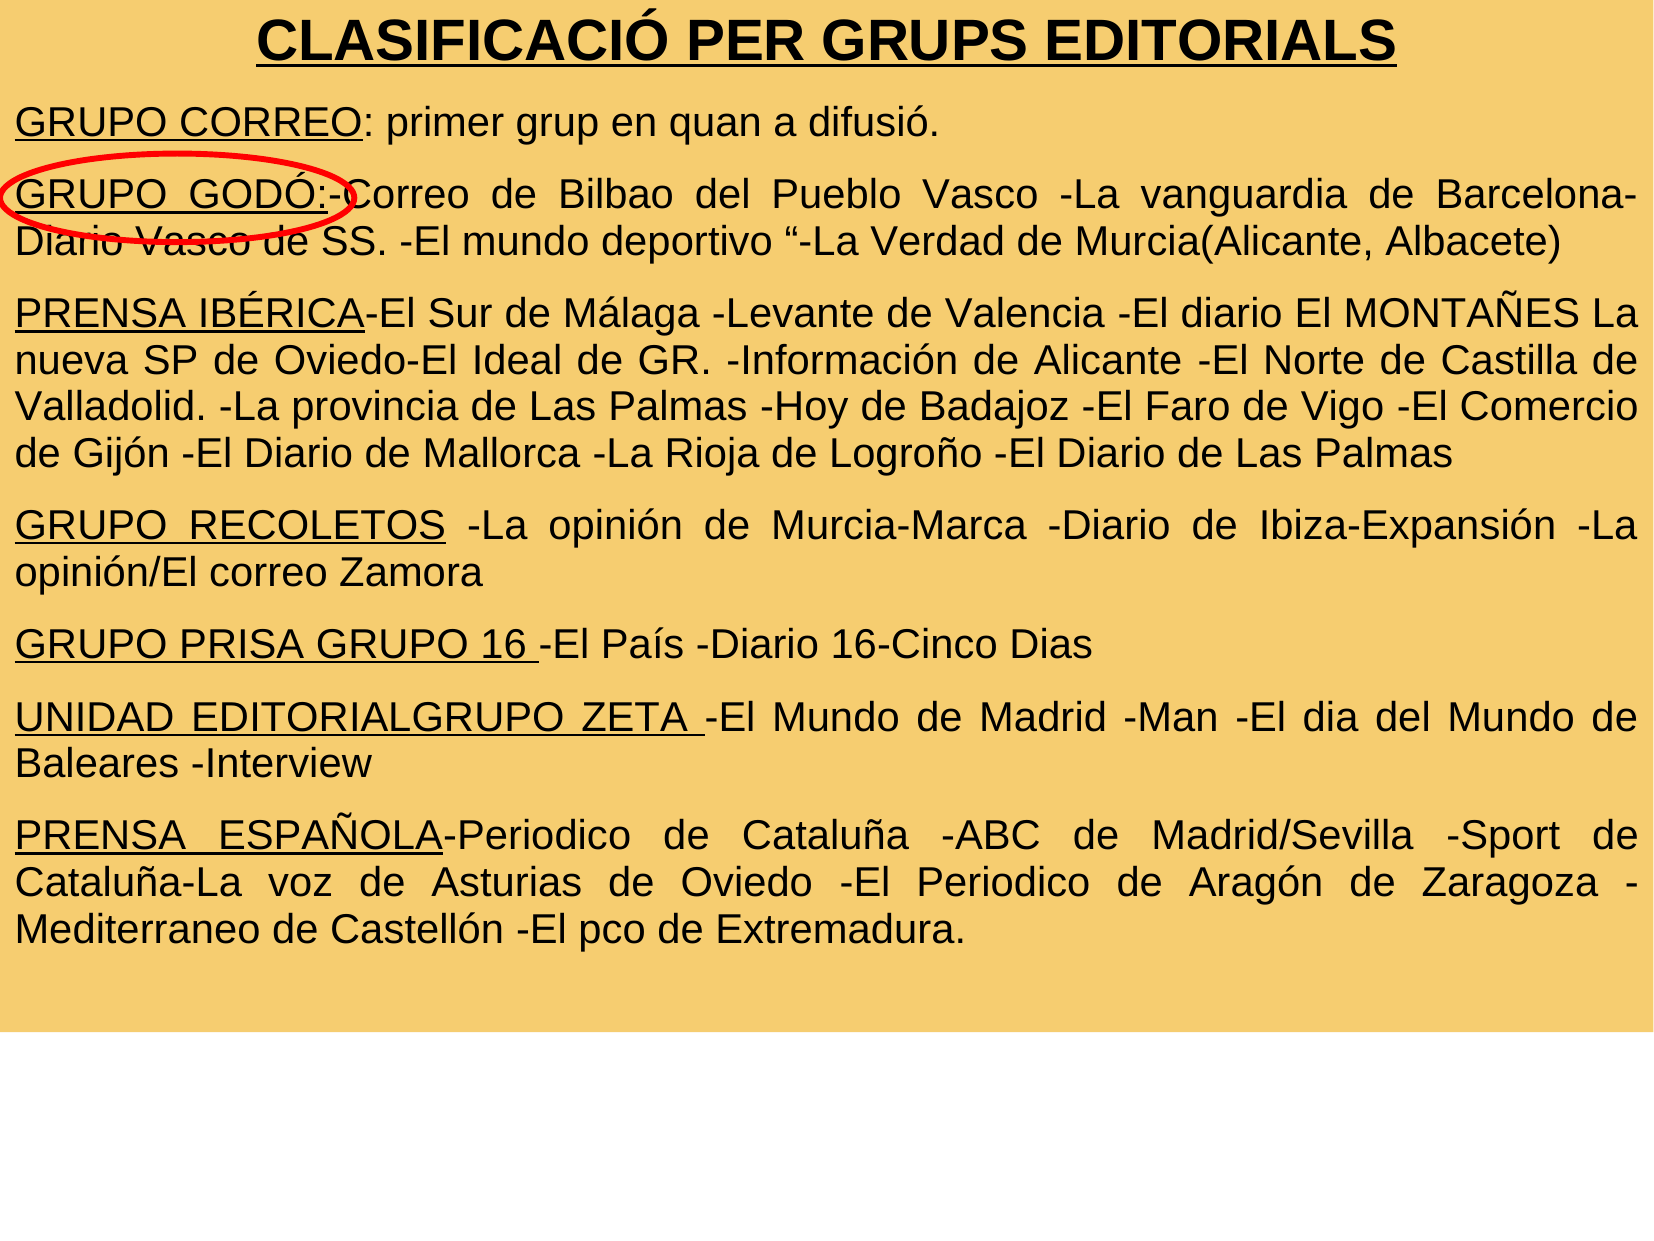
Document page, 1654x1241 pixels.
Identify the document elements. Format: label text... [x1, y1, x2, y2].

text_box CLASIFICACIÓ PER GRUPS EDITORIALS GRUPO CORREO: primer grup en quan a difusió. GRUPO GODÓ:-Correo de Bilbao del Pueblo Vasco -La vanguardia de Barcelona-Diario Vasco de SS. -El mundo deportivo “-La Verdad de Murcia(Alicante, Albacete) PRENSA IBÉRICA-El Sur de Málaga -Levante de Valencia -El diario El MONTAÑES La nueva SP de Oviedo-El Ideal de GR. -Información de Alicante -El Norte de Castilla de Valladolid. -La provincia de Las Palmas -Hoy de Badajoz -El Faro de Vigo -El Comercio de Gijón -El Diario de Mallorca -La Rioja de Logroño -El Diario de Las Palmas GRUPO RECOLETOS -La opinión de Murcia-Marca -Diario de Ibiza-Expansión -La opinión/El correo Zamora GRUPO PRISA GRUPO 16 -El País -Diario 16-Cinco Dias UNIDAD EDITORIALGRUPO ZETA -El Mundo de Madrid -Man -El dia del Mundo de Baleares -Interview PRENSA ESPAÑOLA-Periodico de Cataluña -ABC de Madrid/Sevilla -Sport de Cataluña-La voz de Asturias de Oviedo -El Periodico de Aragón de Zaragoza -Mediterraneo de Castellón -El pco de Extremadura. [4, 157, 348, 239]
text_box CLASIFICACIÓ PER GRUPS EDITORIALS GRUPO CORREO: primer grup en quan a difusió. GRUPO GODÓ:-Correo de Bilbao del Pueblo Vasco -La vanguardia de Barcelona-Diario Vasco de SS. -El mundo deportivo “-La Verdad de Murcia(Alicante, Albacete) PRENSA IBÉRICA-El Sur de Málaga -Levante de Valencia -El diario El MONTAÑES La nueva SP de Oviedo-El Ideal de GR. -Información de Alicante -El Norte de Castilla de Valladolid. -La provincia de Las Palmas -Hoy de Badajoz -El Faro de Vigo -El Comercio de Gijón -El Diario de Mallorca -La Rioja de Logroño -El Diario de Las Palmas GRUPO RECOLETOS -La opinión de Murcia-Marca -Diario de Ibiza-Expansión -La opinión/El correo Zamora GRUPO PRISA GRUPO 16 -El País -Diario 16-Cinco Dias UNIDAD EDITORIALGRUPO ZETA -El Mundo de Madrid -Man -El dia del Mundo de Baleares -Interview PRENSA ESPAÑOLA-Periodico de Cataluña -ABC de Madrid/Sevilla -Sport de Cataluña-La voz de Asturias de Oviedo -El Periodico de Aragón de Zaragoza -Mediterraneo de Castellón -El pco de Extremadura. [0, 0, 1654, 1033]
